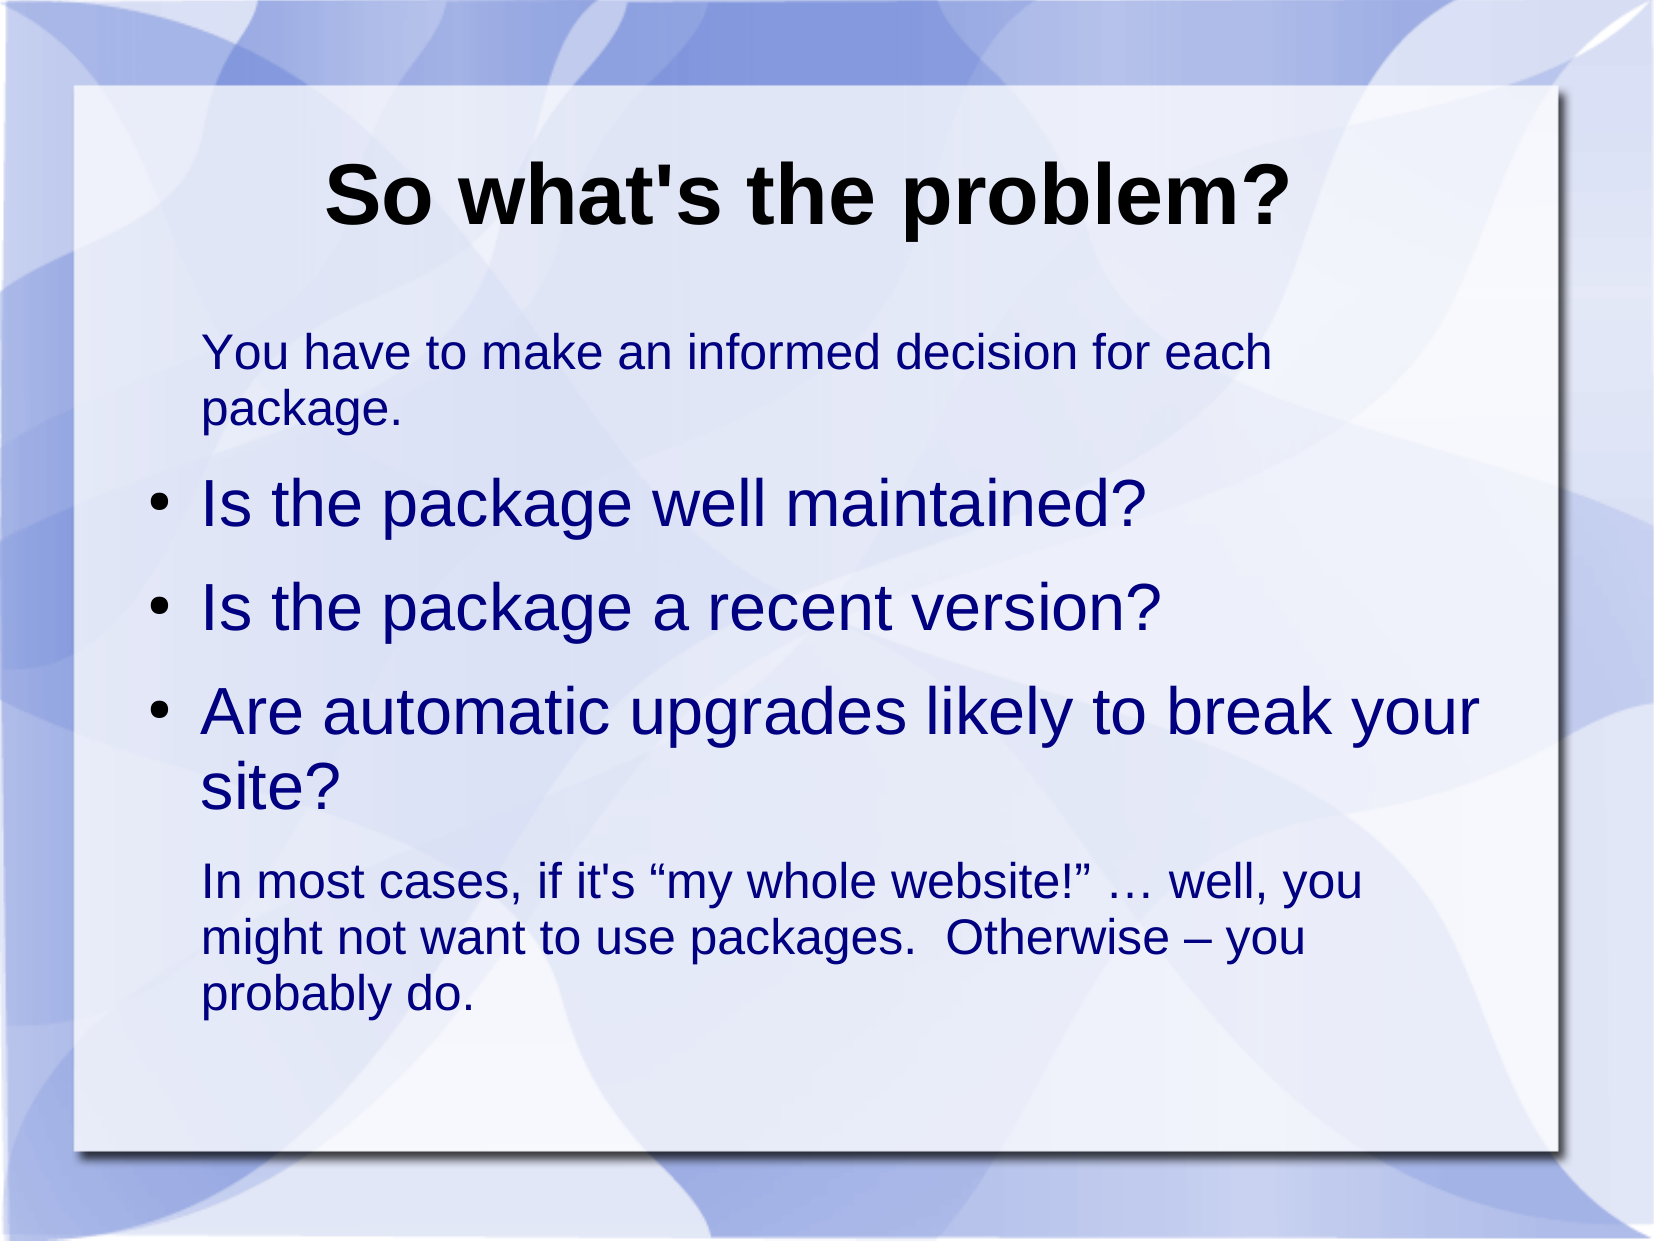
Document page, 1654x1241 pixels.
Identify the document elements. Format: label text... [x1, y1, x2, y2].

title So what's the problem? [82, 90, 1536, 298]
picture [0, 0, 1654, 1241]
list You have to make an informed decision for each package. Is the package well maintained? Is the package a recent version? Are automatic upgrades likely to break your site? In most cases, if it's “my whole website!” … well, you might not want to use packages. Otherwise – you probably do. [129, 324, 1489, 1045]
